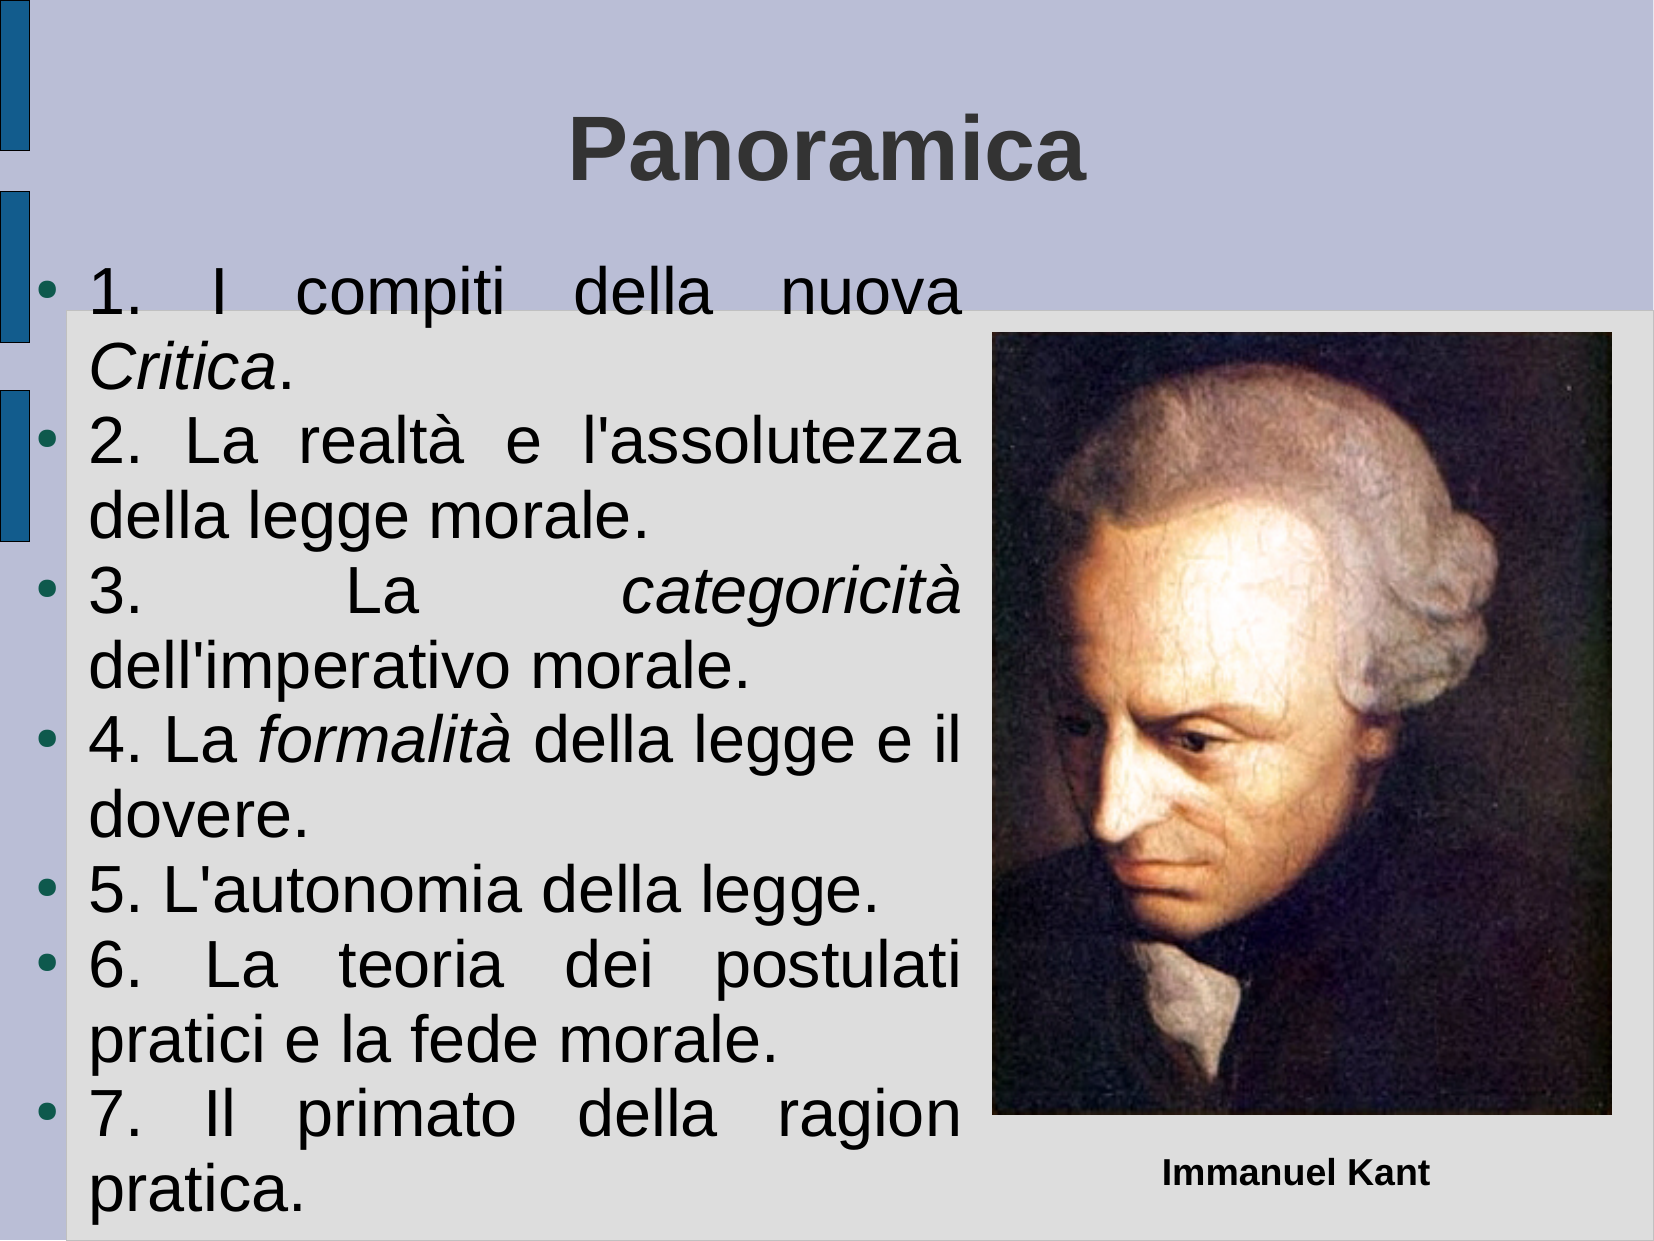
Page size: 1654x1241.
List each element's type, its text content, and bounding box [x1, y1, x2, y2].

text_box Immanuel Kant [998, 1151, 1595, 1195]
list 1. I compiti della nuova Critica. 2. La realtà e l'assolutezza della legge morale. 3. La categoricità dell'imperativo morale. 4. La formalità della legge e il dovere. 5. L'autonomia della legge. 6. La teoria dei postulati pratici e la fede morale. 7. Il primato della ragion pratica. [17, 253, 963, 1229]
picture [992, 332, 1612, 1115]
title Panoramica [121, 76, 1534, 222]
